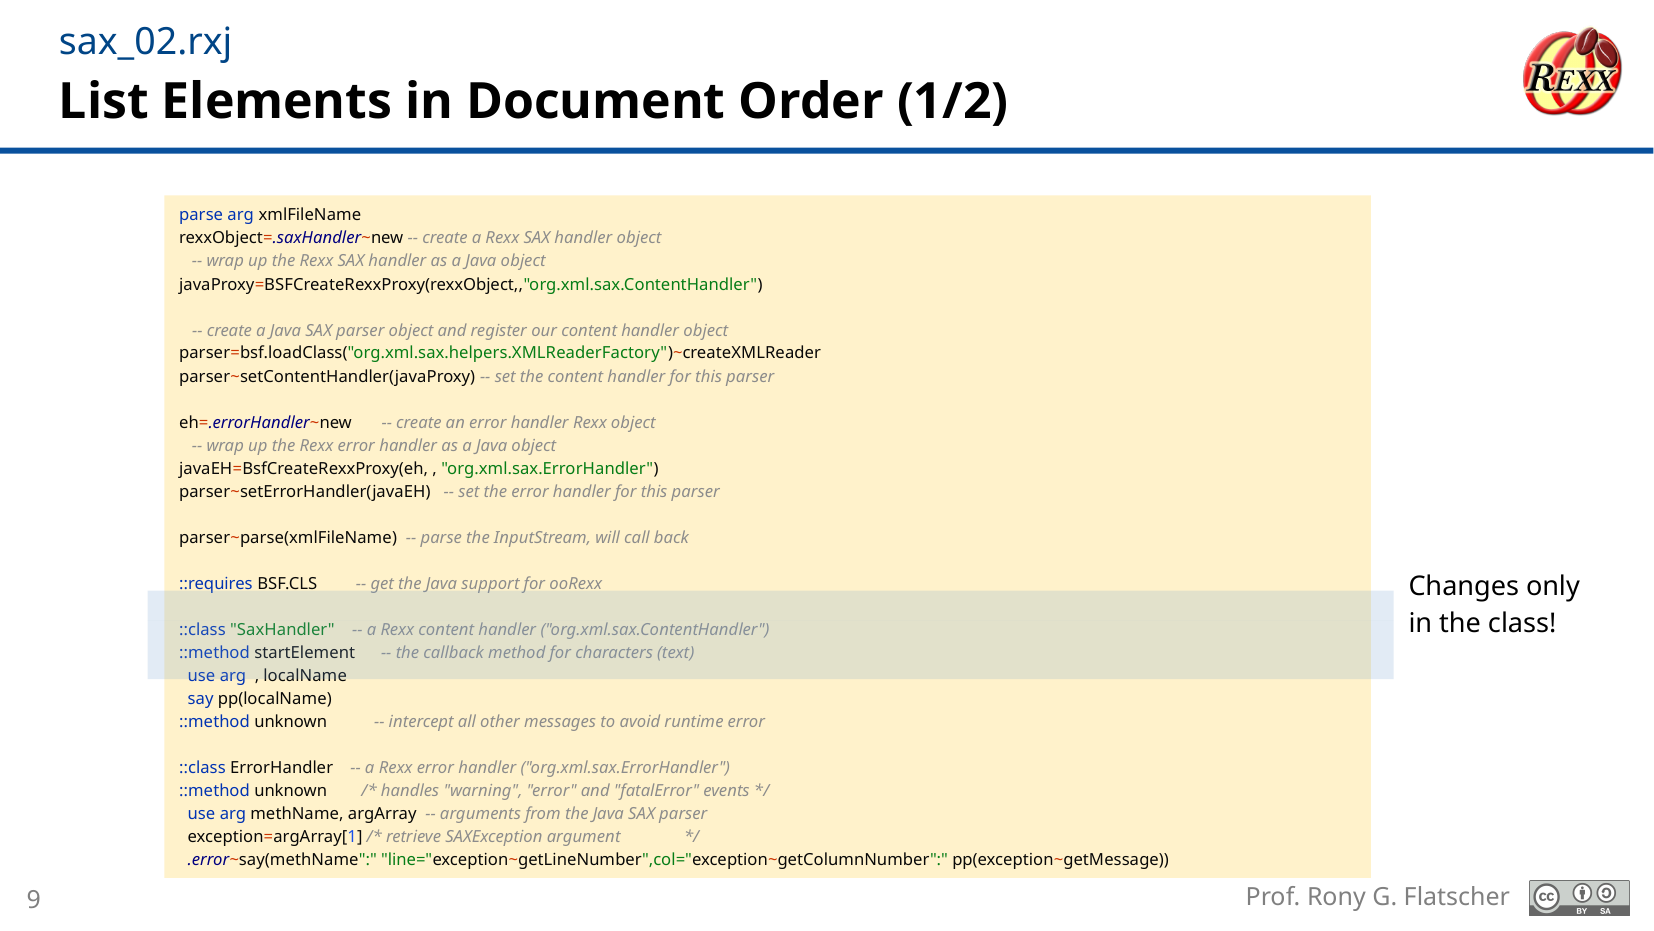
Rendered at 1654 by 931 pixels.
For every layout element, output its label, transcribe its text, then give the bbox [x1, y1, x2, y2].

text_box Changes only in the class! [1393, 559, 1625, 646]
text_box [147, 590, 1394, 680]
text_box parse arg xmlFileName rexxObject=.saxHandler~new -- create a Rexx SAX handler object -- wrap up the Rexx SAX handler as a Java object javaProxy=BSFCreateRexxProxy(rexxObject,,"org.xml.sax.ContentHandler") -- create a Java SAX parser object and register our content handler object parser=bsf.loadClass("org.xml.sax.helpers.XMLReaderFactory")~createXMLReader parser~setContentHandler(javaProxy) -- set the content handler for this parser eh=.errorHandler~new -- create an error handler Rexx object -- wrap up the Rexx error handler as a Java object javaEH=BsfCreateRexxProxy(eh, , "org.xml.sax.ErrorHandler") parser~setErrorHandler(javaEH) -- set the error handler for this parser parser~parse(xmlFileName) -- parse the InputStream, will call back ::requires BSF.CLS -- get the Java support for ooRexx ::class "SaxHandler" -- a Rexx content handler ("org.xml.sax.ContentHandler") ::method startElement -- the callback method for characters (text) use arg , localName say pp(localName) ::method unknown -- intercept all other messages to avoid runtime error ::class ErrorHandler -- a Rexx error handler ("org.xml.sax.ErrorHandler") ::method unknown /* handles "warning", "error" and "fatalError" events */ use arg methName, argArray -- arguments from the Java SAX parser exception=argArray[1] /* retrieve SAXException argument */ .error~say(methName":" "line="exception~getLineNumber",col="exception~getColumnNumber":" pp(exception~getMessage)) [164, 195, 1371, 590]
text_box parse arg xmlFileName rexxObject=.saxHandler~new -- create a Rexx SAX handler object -- wrap up the Rexx SAX handler as a Java object javaProxy=BSFCreateRexxProxy(rexxObject,,"org.xml.sax.ContentHandler") -- create a Java SAX parser object and register our content handler object parser=bsf.loadClass("org.xml.sax.helpers.XMLReaderFactory")~createXMLReader parser~setContentHandler(javaProxy) -- set the content handler for this parser eh=.errorHandler~new -- create an error handler Rexx object -- wrap up the Rexx error handler as a Java object javaEH=BsfCreateRexxProxy(eh, , "org.xml.sax.ErrorHandler") parser~setErrorHandler(javaEH) -- set the error handler for this parser parser~parse(xmlFileName) -- parse the InputStream, will call back ::requires BSF.CLS -- get the Java support for ooRexx ::class "SaxHandler" -- a Rexx content handler ("org.xml.sax.ContentHandler") ::method startElement -- the callback method for characters (text) use arg , localName say pp(localName) ::method unknown -- intercept all other messages to avoid runtime error ::class ErrorHandler -- a Rexx error handler ("org.xml.sax.ErrorHandler") ::method unknown /* handles "warning", "error" and "fatalError" events */ use arg methName, argArray -- arguments from the Java SAX parser exception=argArray[1] /* retrieve SAXException argument */ .error~say(methName":" "line="exception~getLineNumber",col="exception~getColumnNumber":" pp(exception~getMessage)) [164, 680, 1371, 857]
title sax_02.rxj List Elements in Document Order (1/2) [0, 0, 1625, 148]
